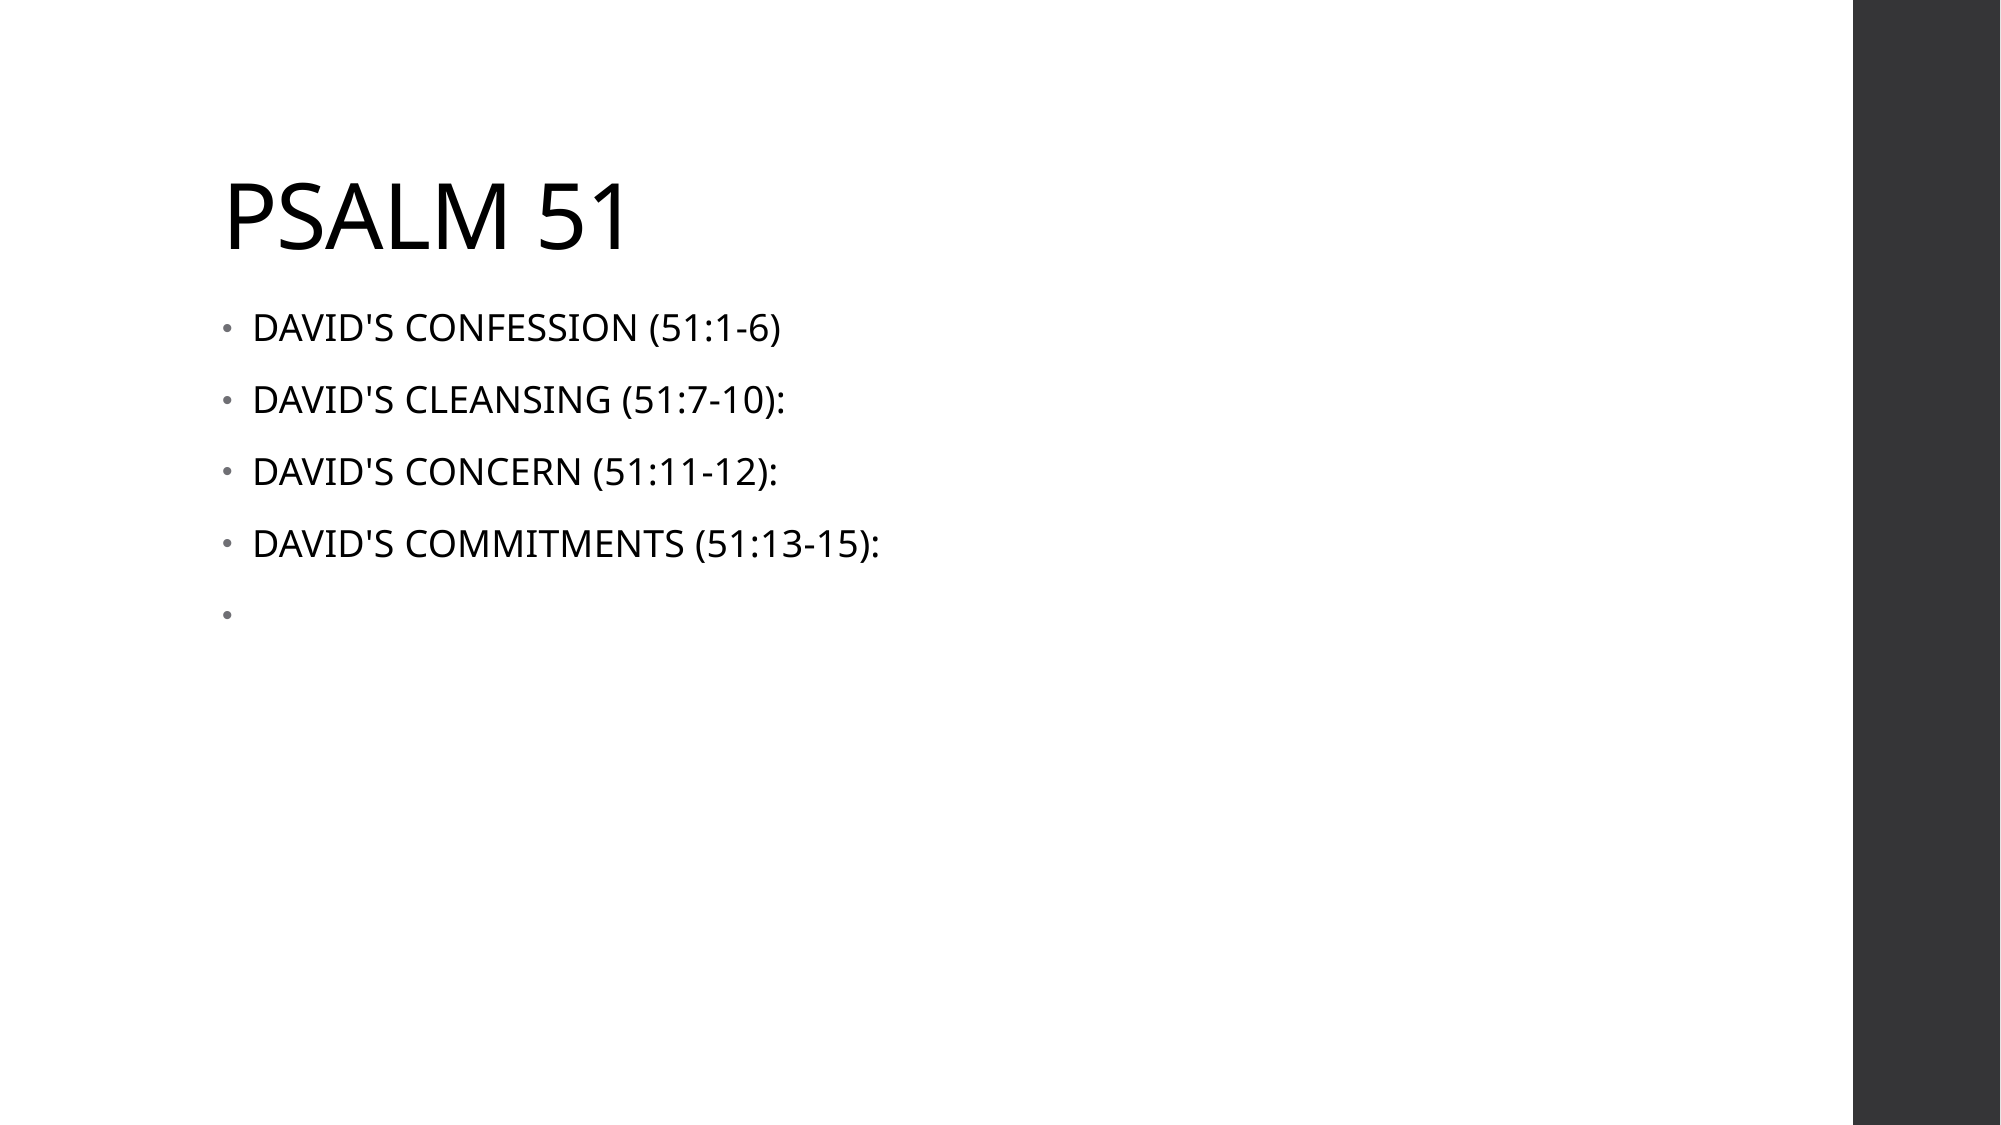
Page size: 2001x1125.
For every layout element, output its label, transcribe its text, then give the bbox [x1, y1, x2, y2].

list DAVID'S CONFESSION (51:1-6) DAVID'S CLEANSING (51:7-10): DAVID'S CONCERN (51:11-12): DAVID'S COMMITMENTS (51:13-15): [206, 299, 1617, 1014]
title PSALM 51 [206, 60, 1797, 278]
